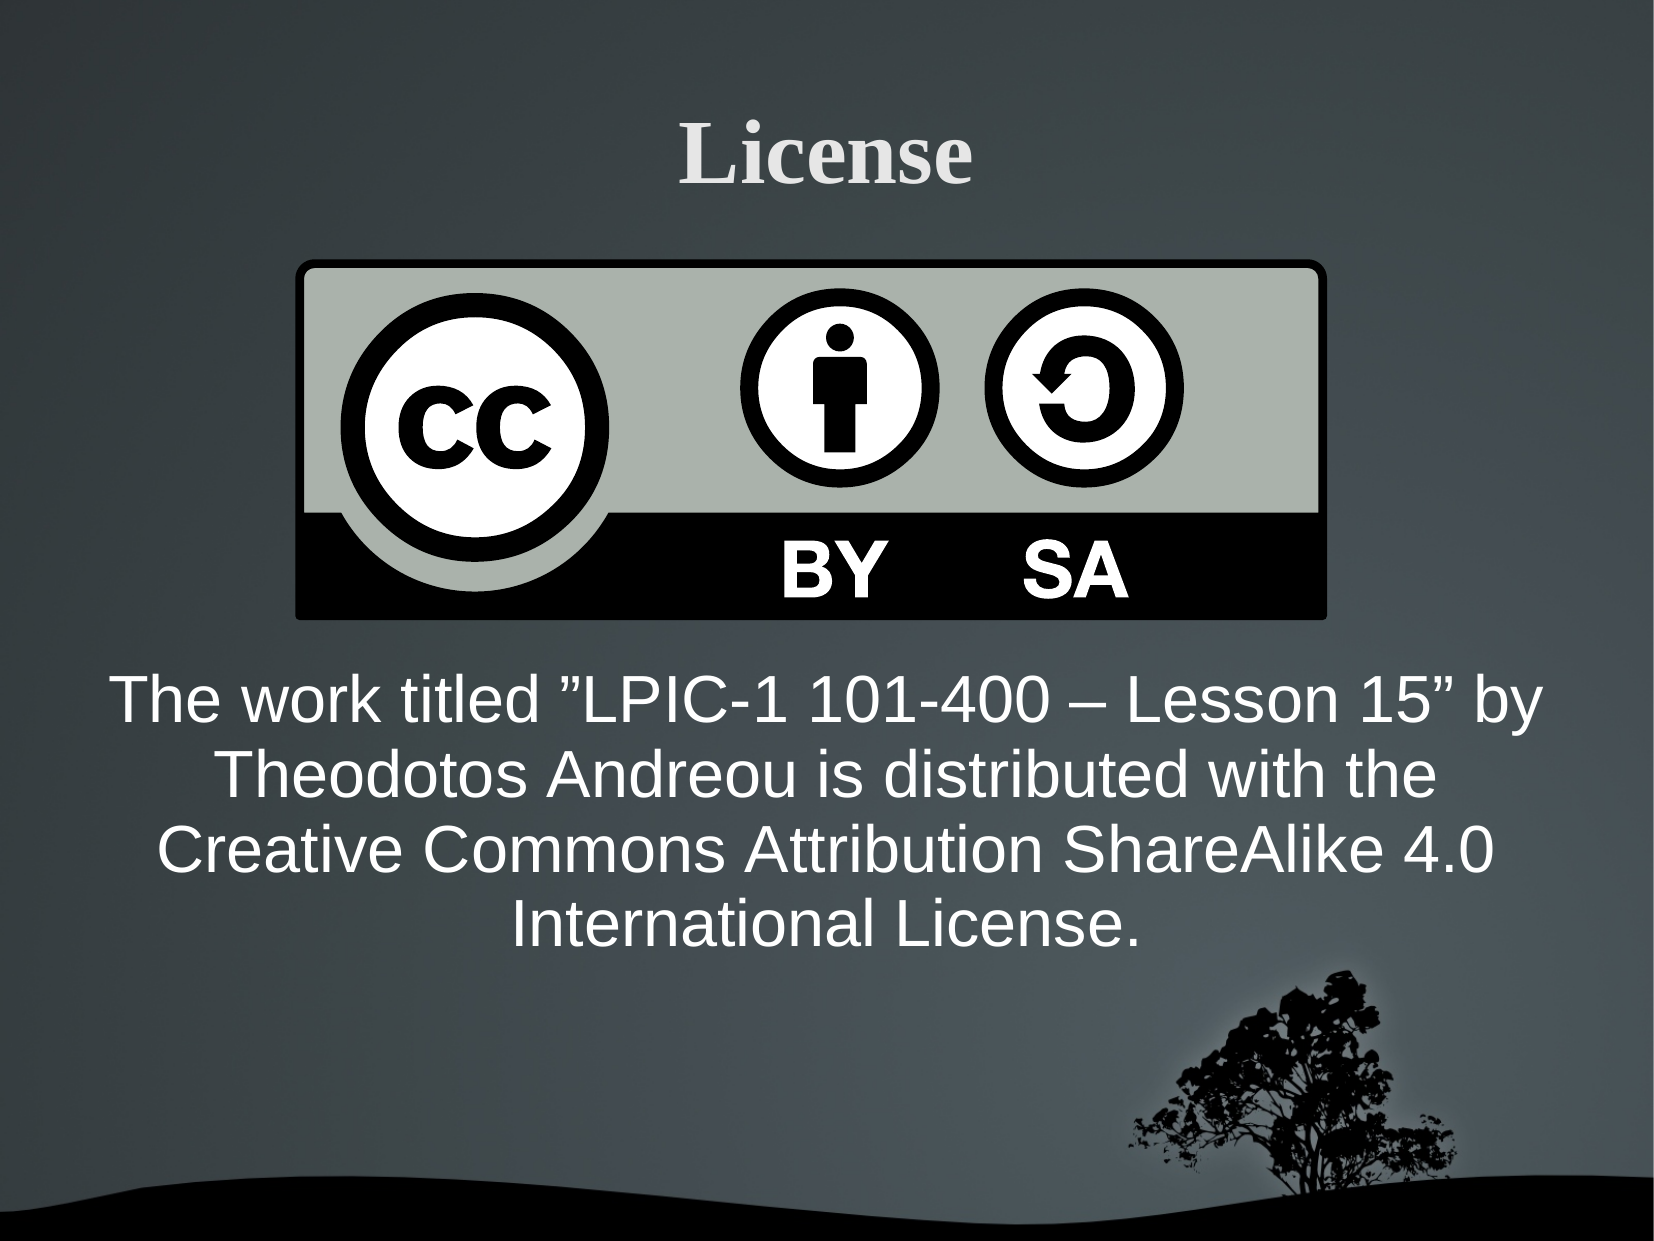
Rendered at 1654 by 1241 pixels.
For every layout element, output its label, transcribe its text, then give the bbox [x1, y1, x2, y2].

picture [0, 0, 1654, 1241]
title License [82, 49, 1571, 257]
subtitle The work titled ”LPIC-1 101-400 – Lesson 15” by Theodotos Andreou is distributed with the Creative Commons Attribution ShareAlike 4.0 International License. [82, 290, 1571, 1109]
